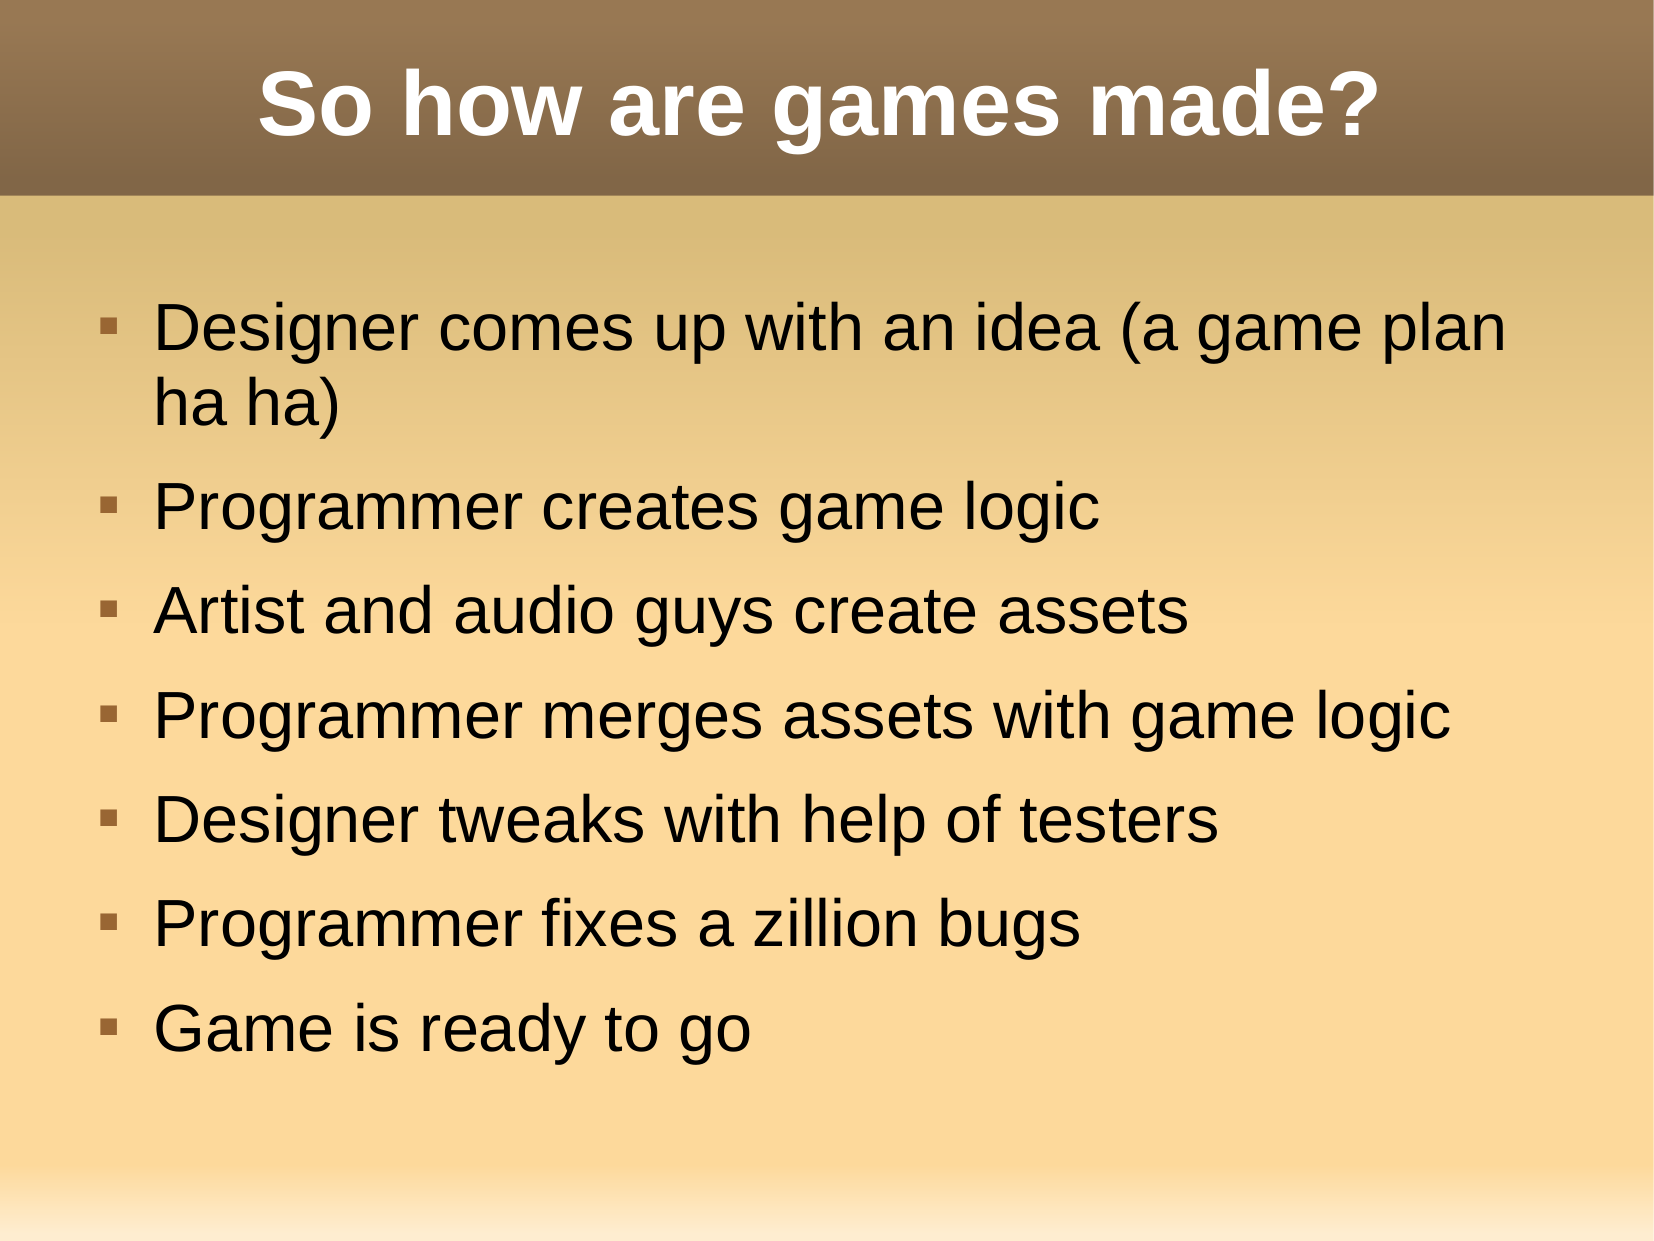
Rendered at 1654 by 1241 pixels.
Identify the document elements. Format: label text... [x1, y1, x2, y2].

picture [0, 0, 1654, 1241]
title So how are games made? [76, 0, 1565, 208]
list Designer comes up with an idea (a game plan ha ha) Programmer creates game logic Artist and audio guys create assets Programmer merges assets with game logic Designer tweaks with help of testers Programmer fixes a zillion bugs Game is ready to go [82, 290, 1571, 1132]
